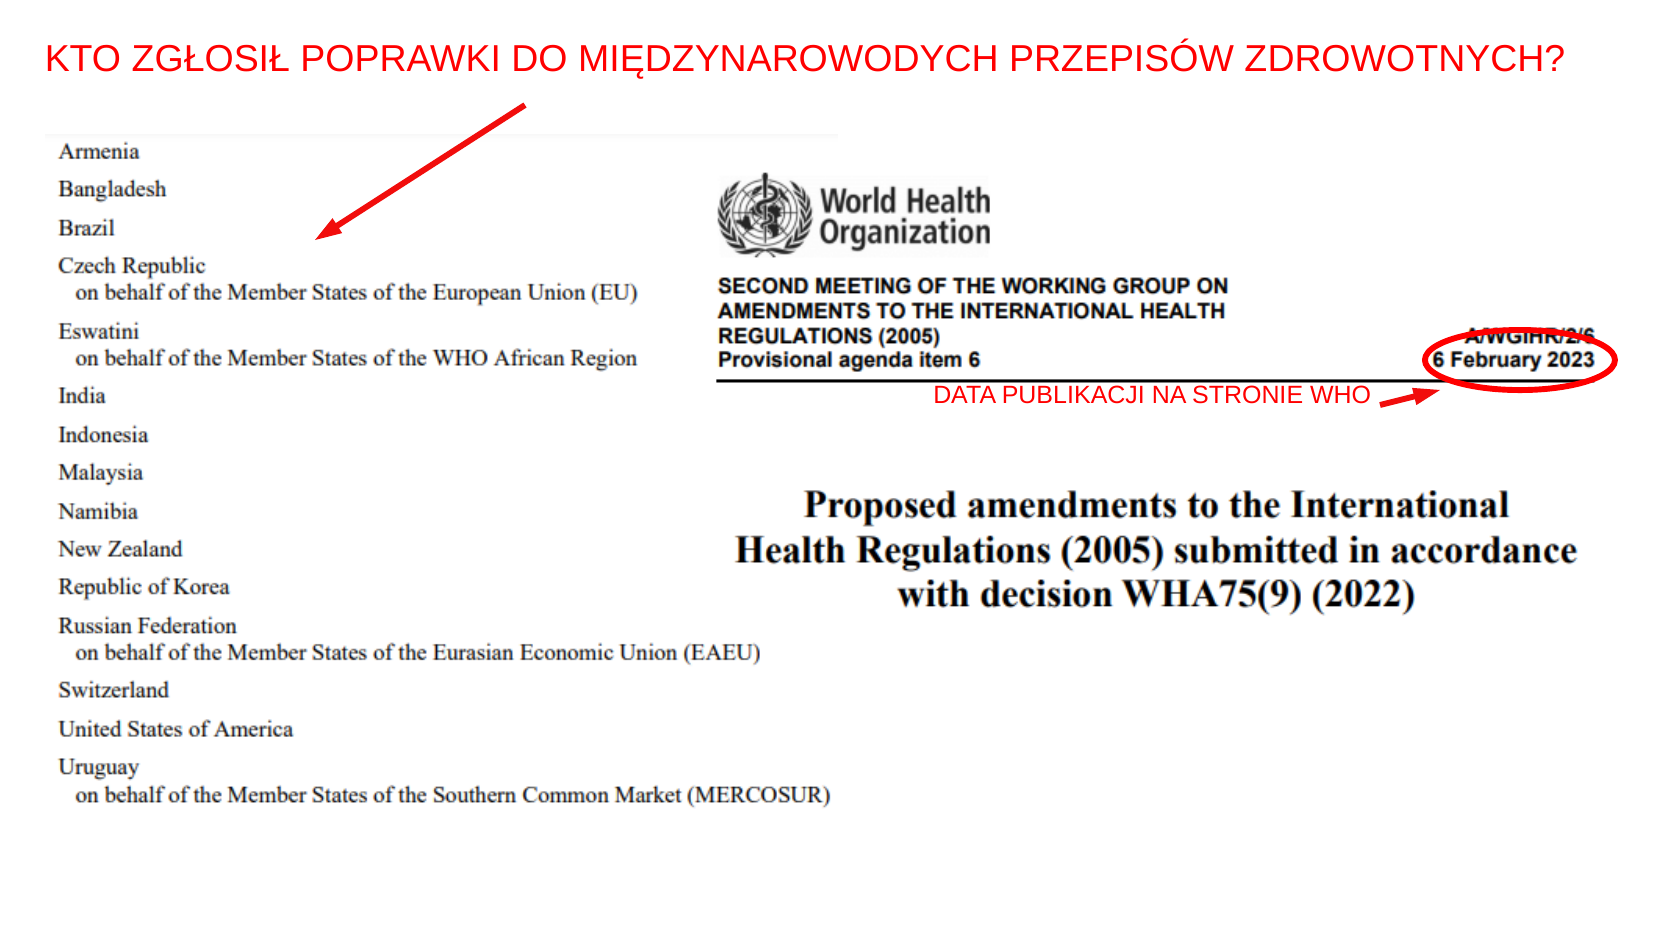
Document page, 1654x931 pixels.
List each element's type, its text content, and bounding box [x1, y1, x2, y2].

picture [1429, 333, 1611, 387]
text_box KTO ZGŁOSIŁ POPRAWKI DO MIĘDZYNAROWODYCH PRZEPISÓW ZDROWOTNYCH? [30, 30, 1606, 91]
picture [45, 134, 1615, 823]
